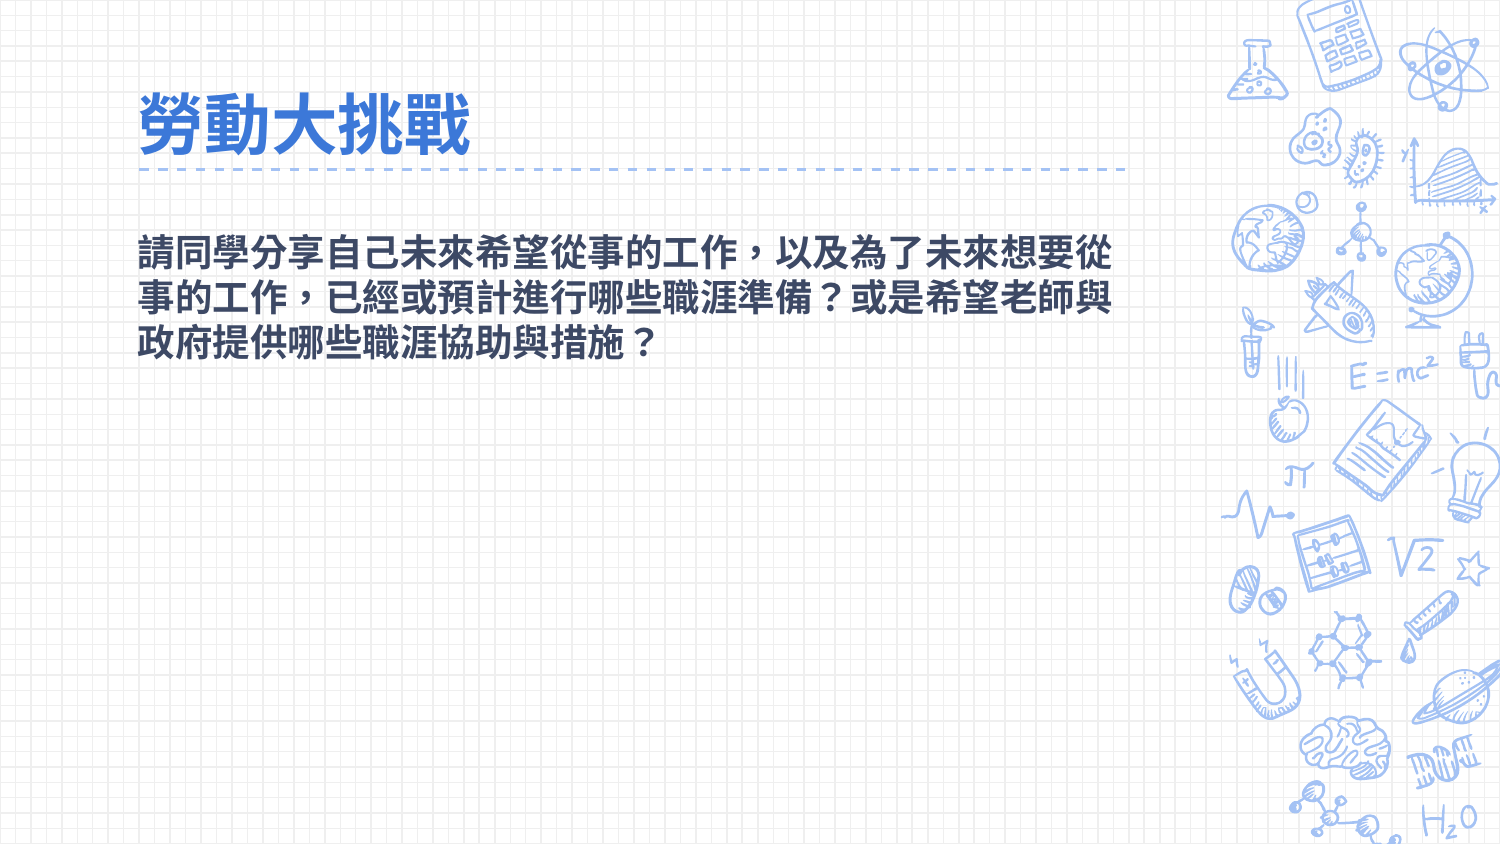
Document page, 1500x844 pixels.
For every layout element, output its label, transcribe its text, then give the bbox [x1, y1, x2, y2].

list 請同學分享自己未來希望從事的工作，以及為了未來想要從事的工作，已經或預計進行哪些職涯準備？或是希望老師與政府提供哪些職涯協助與措施？ [122, 213, 1131, 807]
title 勞動大挑戰 [122, 36, 1131, 178]
